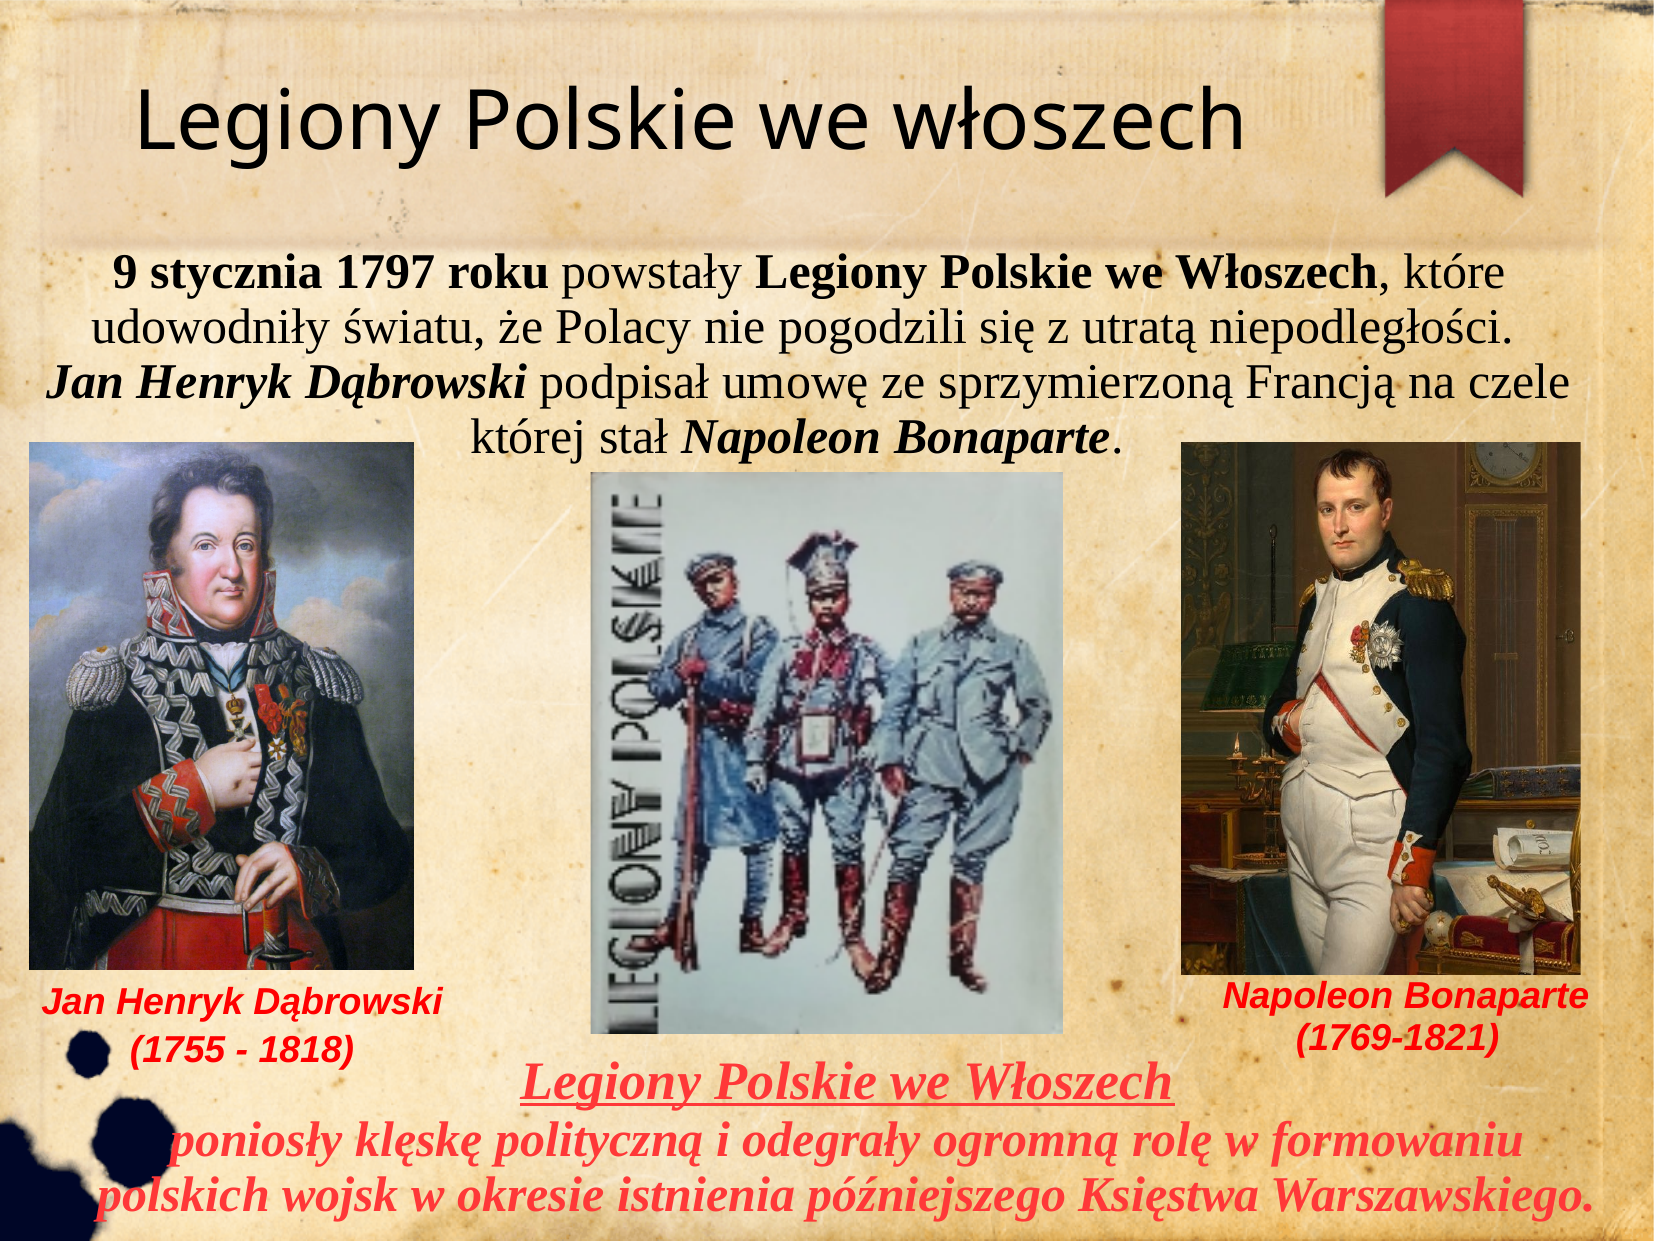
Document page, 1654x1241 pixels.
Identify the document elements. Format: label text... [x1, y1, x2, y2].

text_box 9 stycznia 1797 roku powstały Legiony Polskie we Włoszech, które udowodniły światu, że Polacy nie pogodzili się z utratą niepodległości. Jan Henryk Dąbrowski podpisał umowę ze sprzymierzoną Francją na czele której stał Napoleon Bonaparte. [24, 236, 1595, 592]
list Legiony Polskie we Włoszech poniosły klęskę polityczną i odegrały ogromną rolę w formowaniu polskich wojsk w okresie istnienia późniejszego Księstwa Warszawskiego. [0, 1003, 1654, 1241]
title Legiony Polskie we włoszech [59, 49, 1323, 236]
picture [0, 0, 1654, 1003]
list Jan Henryk Dąbrowski (1755 - 1818) [0, 974, 473, 1069]
list Napoleon Bonaparte (1769-1821) [1151, 974, 1654, 1063]
